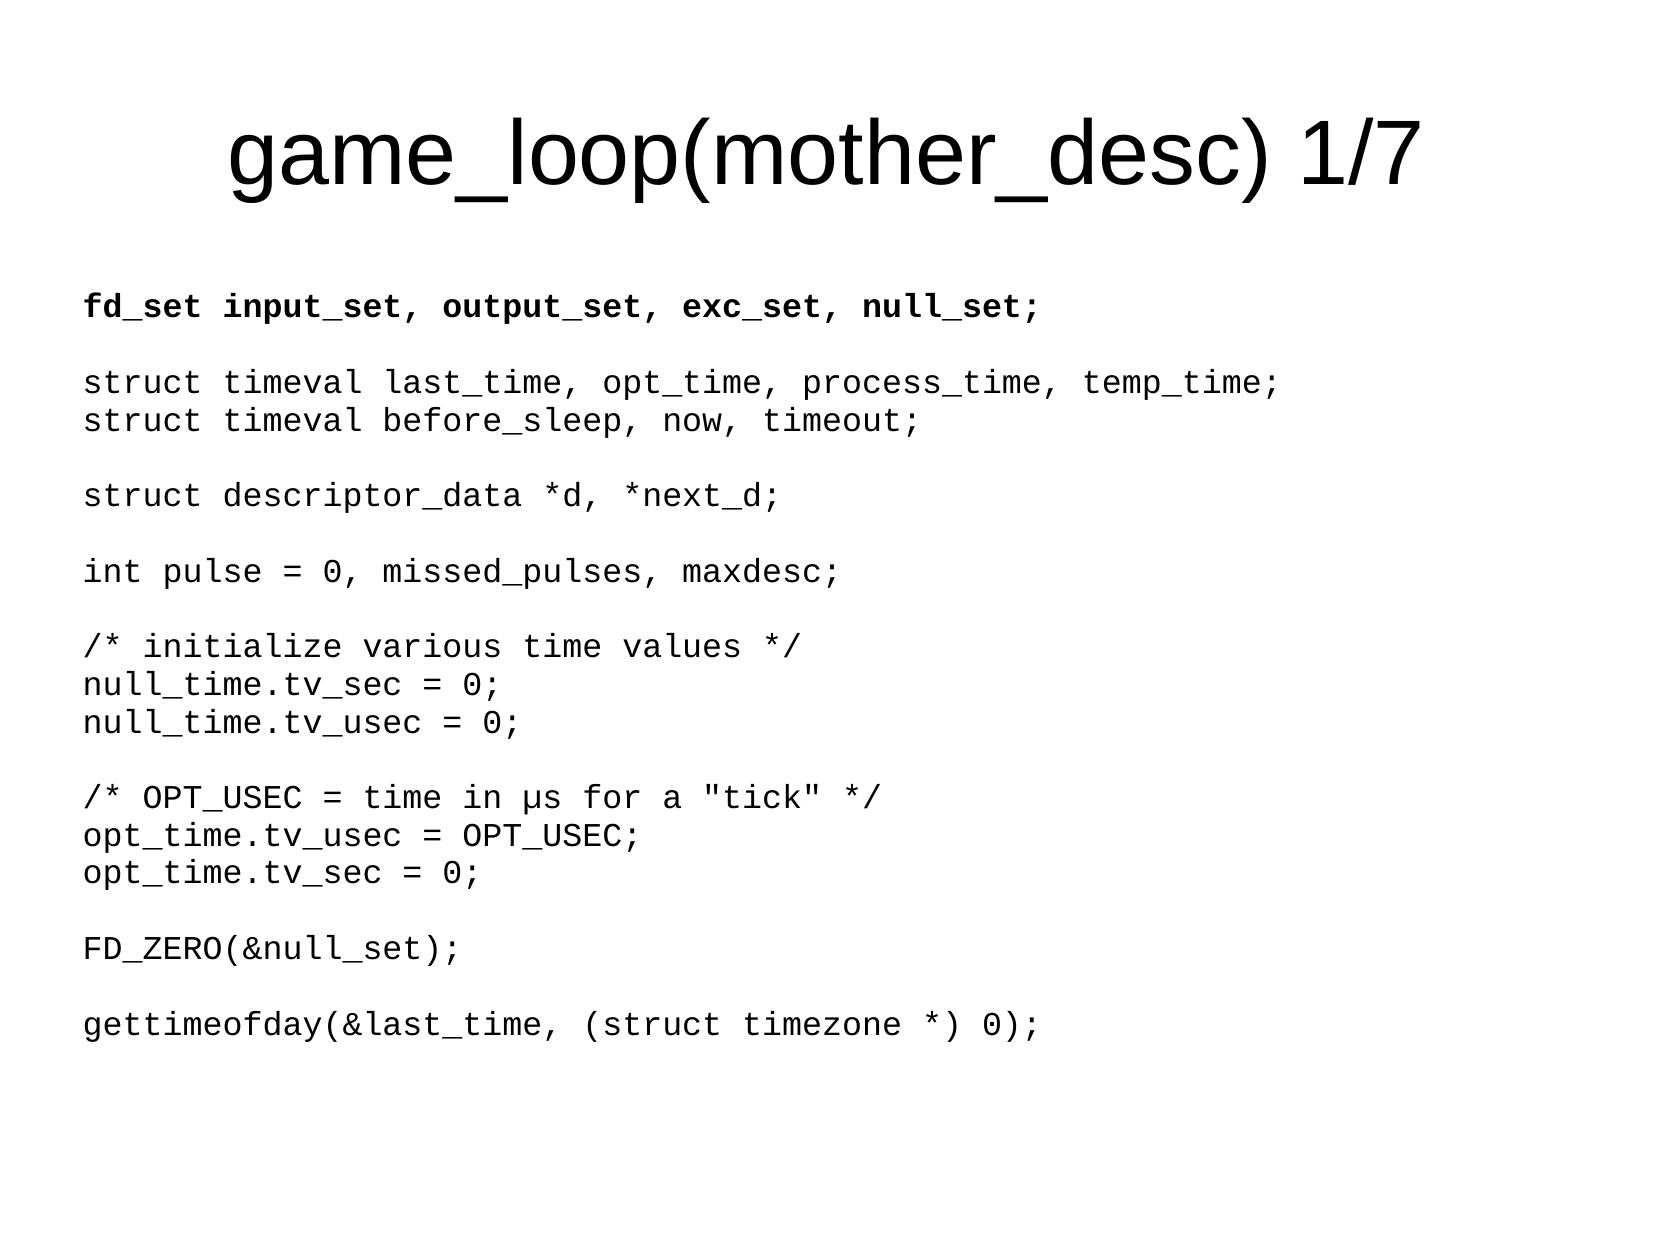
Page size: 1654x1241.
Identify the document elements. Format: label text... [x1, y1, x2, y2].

title game_loop(mother_desc) 1/7 [82, 56, 1571, 250]
list fd_set input_set, output_set, exc_set, null_set; struct timeval last_time, opt_time, process_time, temp_time; struct timeval before_sleep, now, timeout; struct descriptor_data *d, *next_d; int pulse = 0, missed_pulses, maxdesc; /* initialize various time values */ null_time.tv_sec = 0; null_time.tv_usec = 0; /* OPT_USEC = time in µs for a "tick" */ opt_time.tv_usec = OPT_USEC; opt_time.tv_sec = 0; FD_ZERO(&null_set); gettimeofday(&last_time, (struct timezone *) 0); [82, 290, 1571, 1094]
